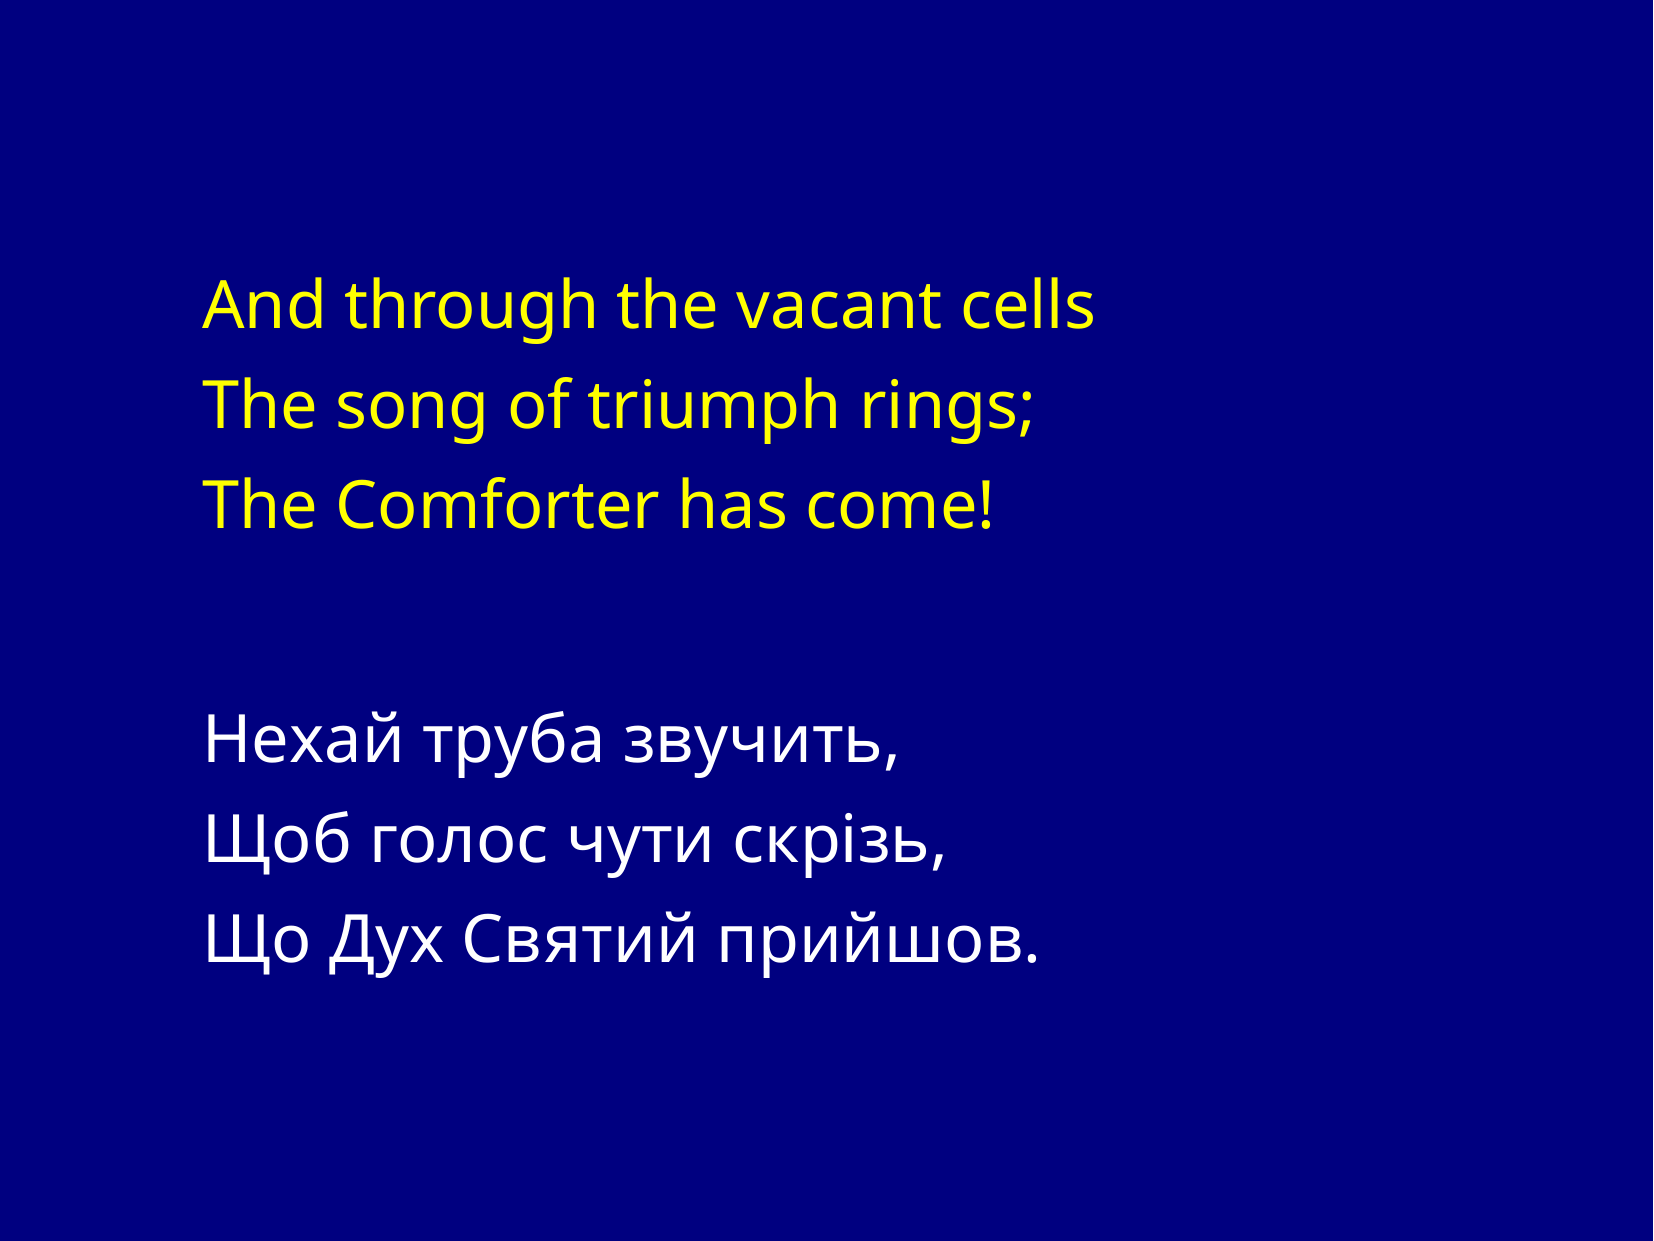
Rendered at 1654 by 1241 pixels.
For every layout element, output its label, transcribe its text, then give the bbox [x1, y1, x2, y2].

text_box Нехай труба звучить, Щоб голос чути скрізь, Що Дух Святий прийшов. [75, 675, 1576, 1163]
text_box And through the vacant cells The song of triumph rings; The Comforter has come! [75, 150, 1576, 638]
